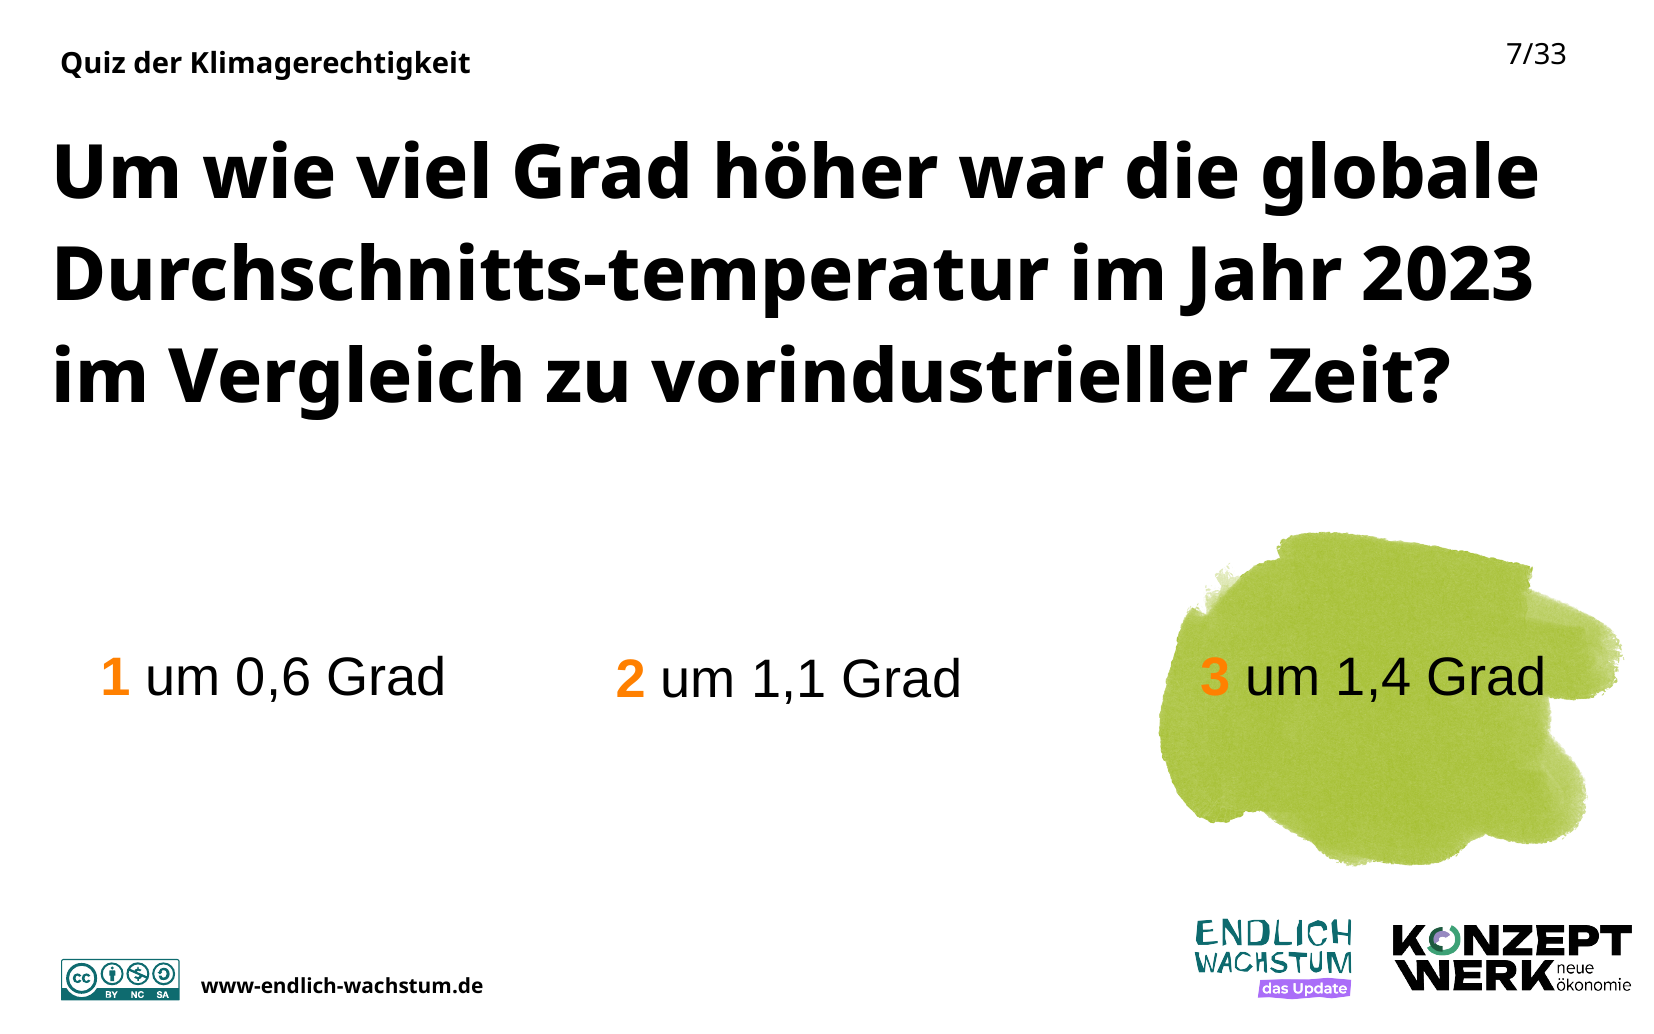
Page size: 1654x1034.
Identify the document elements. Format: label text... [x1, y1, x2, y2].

picture [1158, 531, 1625, 867]
text_box 1 um 0,6 Grad [14, 639, 476, 776]
text_box 3 um 1,4 Grad [1114, 639, 1576, 776]
title Um wie viel Grad höher war die globale Durchschnitts-temperatur im Jahr 2023 im Vergleich zu vorindustrieller Zeit? [51, 118, 1602, 705]
text_box 2 um 1,1 Grad [530, 641, 1027, 849]
picture [1387, 917, 1636, 997]
picture [1176, 900, 1374, 1011]
